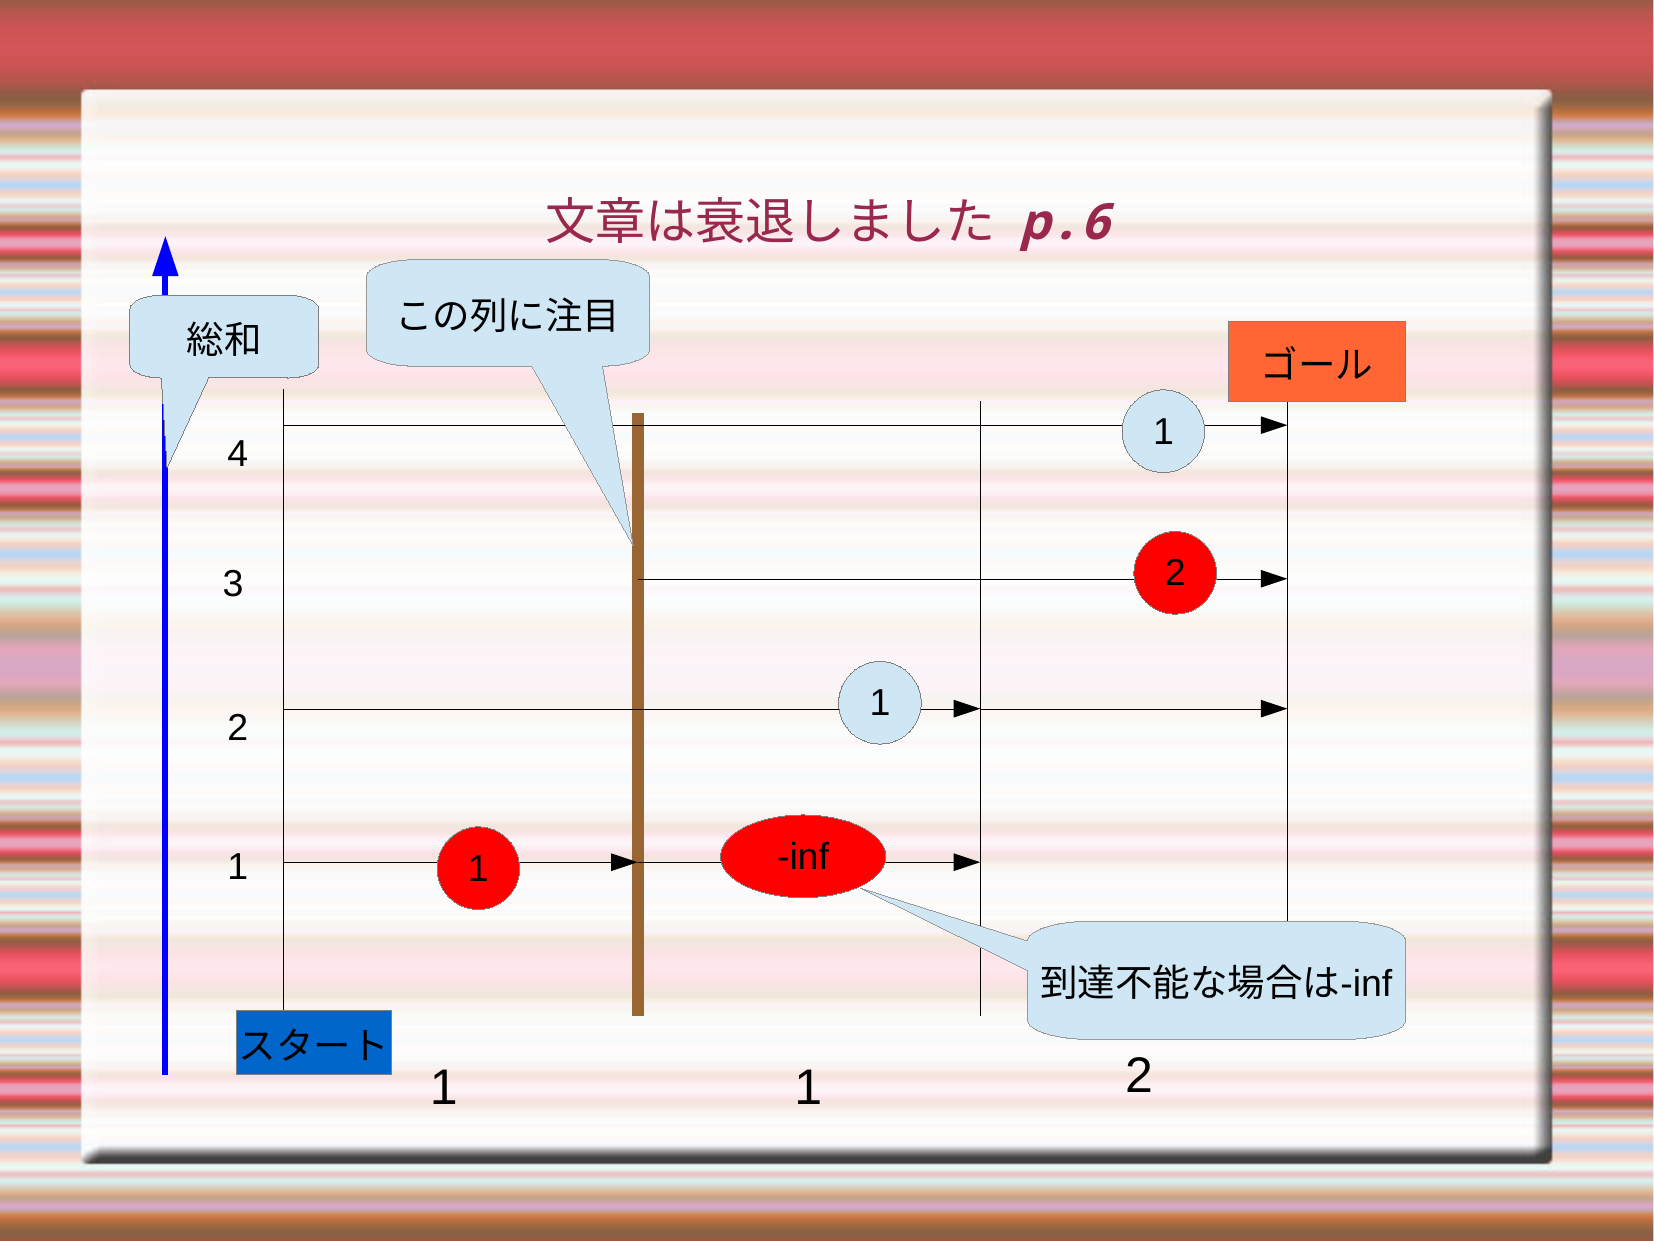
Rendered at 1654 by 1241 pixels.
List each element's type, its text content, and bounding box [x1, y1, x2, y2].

text_box 2 [1133, 531, 1217, 615]
text_box 2 [212, 699, 263, 756]
text_box 1 [415, 1051, 473, 1123]
text_box 1 [437, 826, 520, 910]
text_box -inf [720, 814, 886, 898]
text_box この列に注目 [366, 259, 650, 546]
text_box ゴール [1228, 321, 1406, 402]
text_box 1 [779, 1051, 886, 1123]
text_box 2 [1110, 1040, 1168, 1111]
text_box 1 [838, 661, 922, 745]
text_box 3 [207, 555, 259, 624]
title 文章は衰退しました p.6 [121, 114, 1534, 322]
text_box 1 [212, 838, 263, 896]
text_box 1 [1122, 389, 1205, 473]
text_box スタート [236, 1010, 392, 1075]
text_box 4 [212, 425, 263, 483]
text_box 到達不能な場合は-inf [860, 888, 1406, 1040]
text_box 総和 [129, 295, 319, 468]
picture [0, 0, 1654, 1241]
